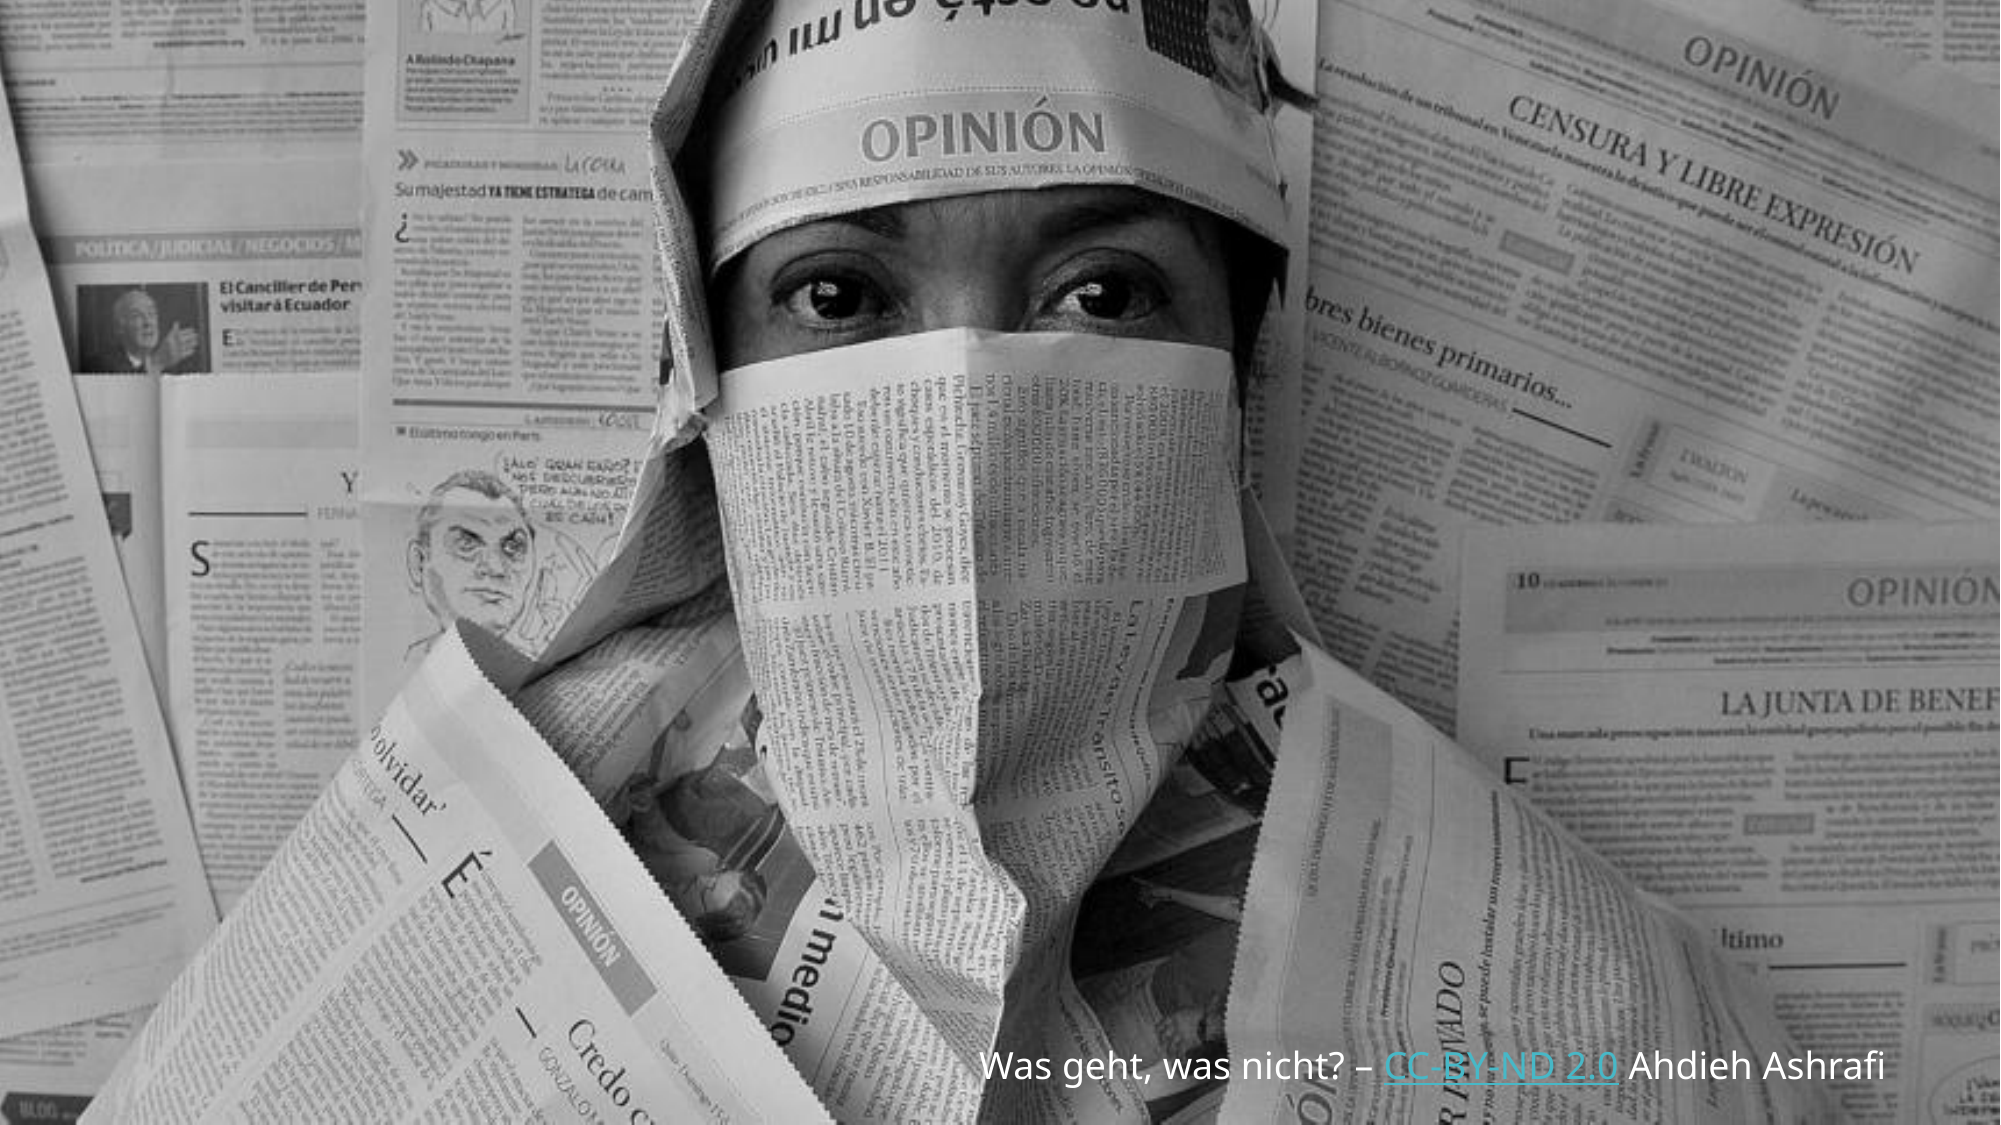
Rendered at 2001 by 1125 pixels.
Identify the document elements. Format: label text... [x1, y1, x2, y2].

text_box Was geht, was nicht? – CC-BY-ND 2.0 Ahdieh Ashrafi [964, 1034, 1945, 1101]
picture [0, 0, 2000, 1125]
